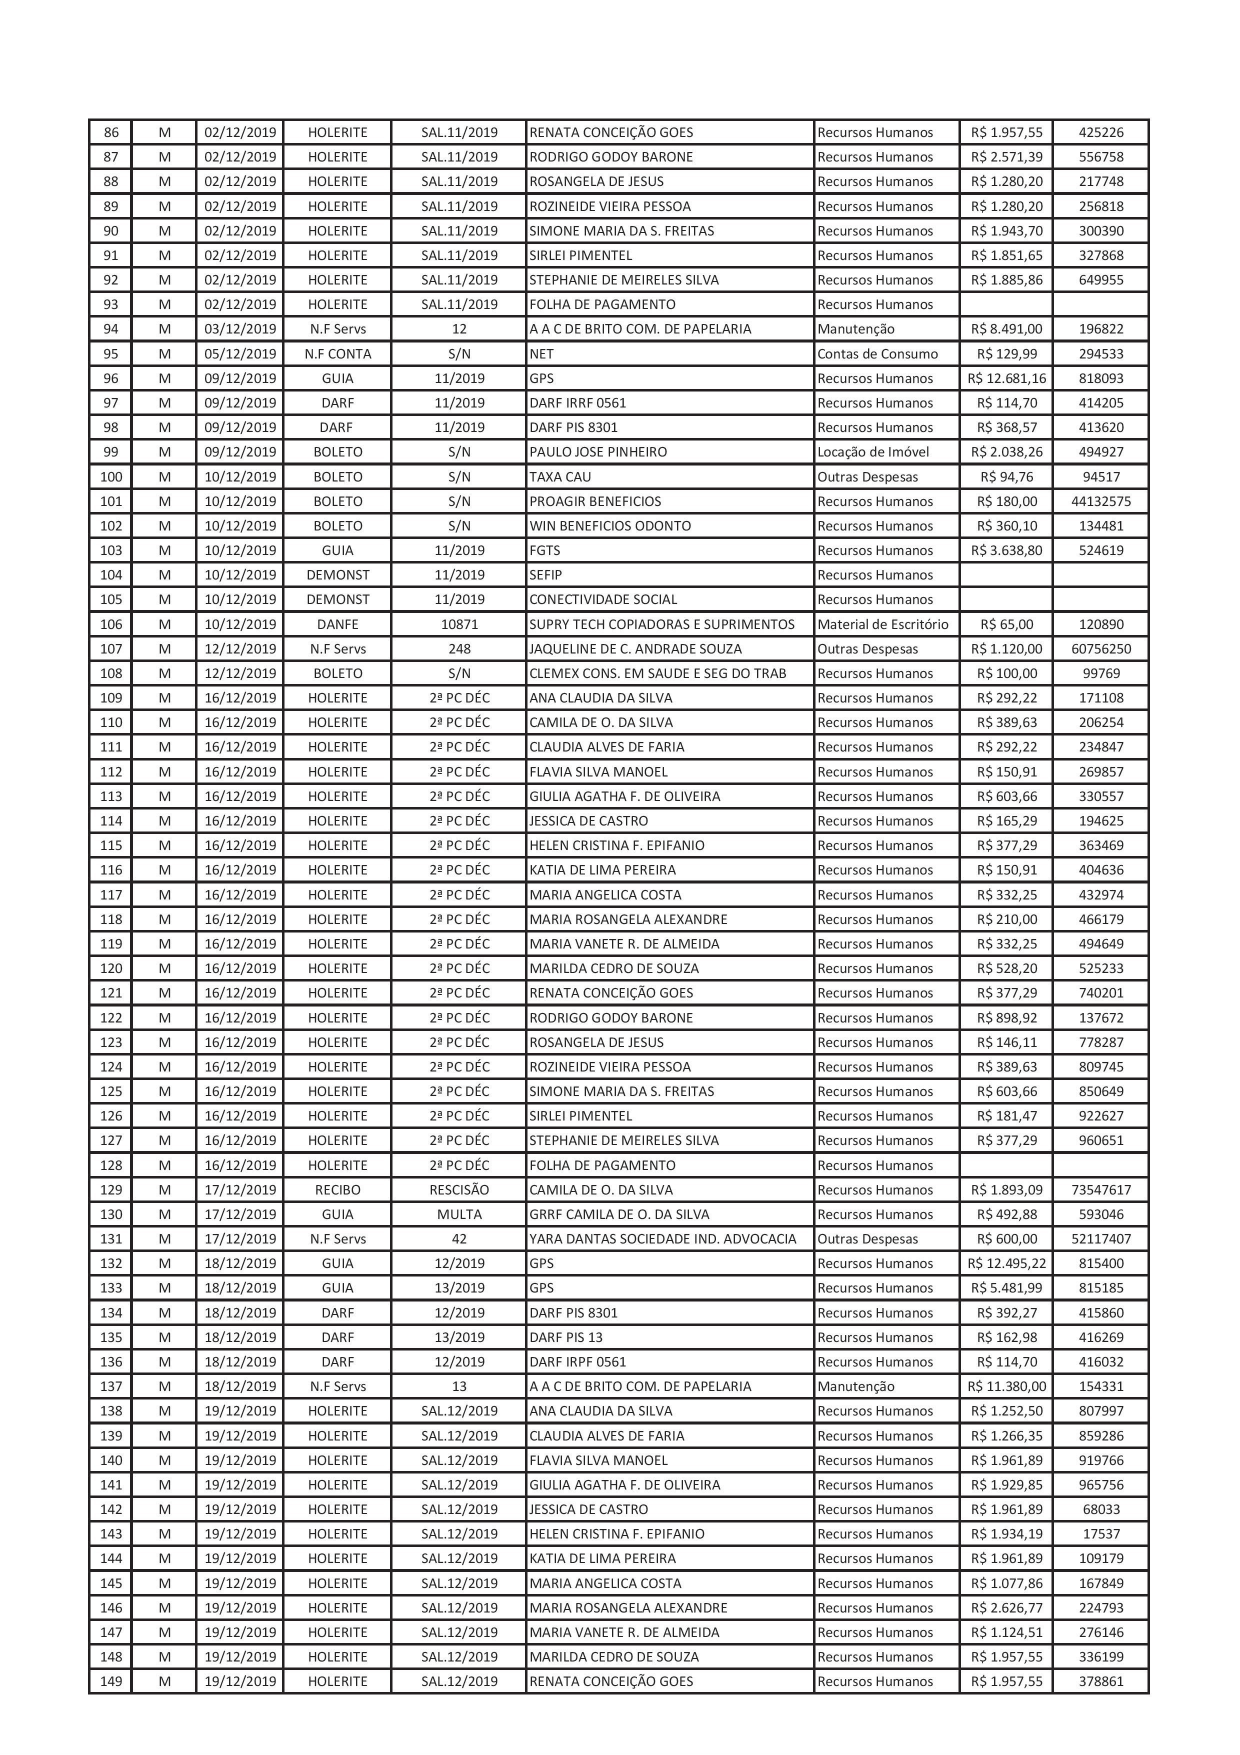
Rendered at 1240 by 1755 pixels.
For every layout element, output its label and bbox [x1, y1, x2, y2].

text_box [0, 1, 1240, 1754]
